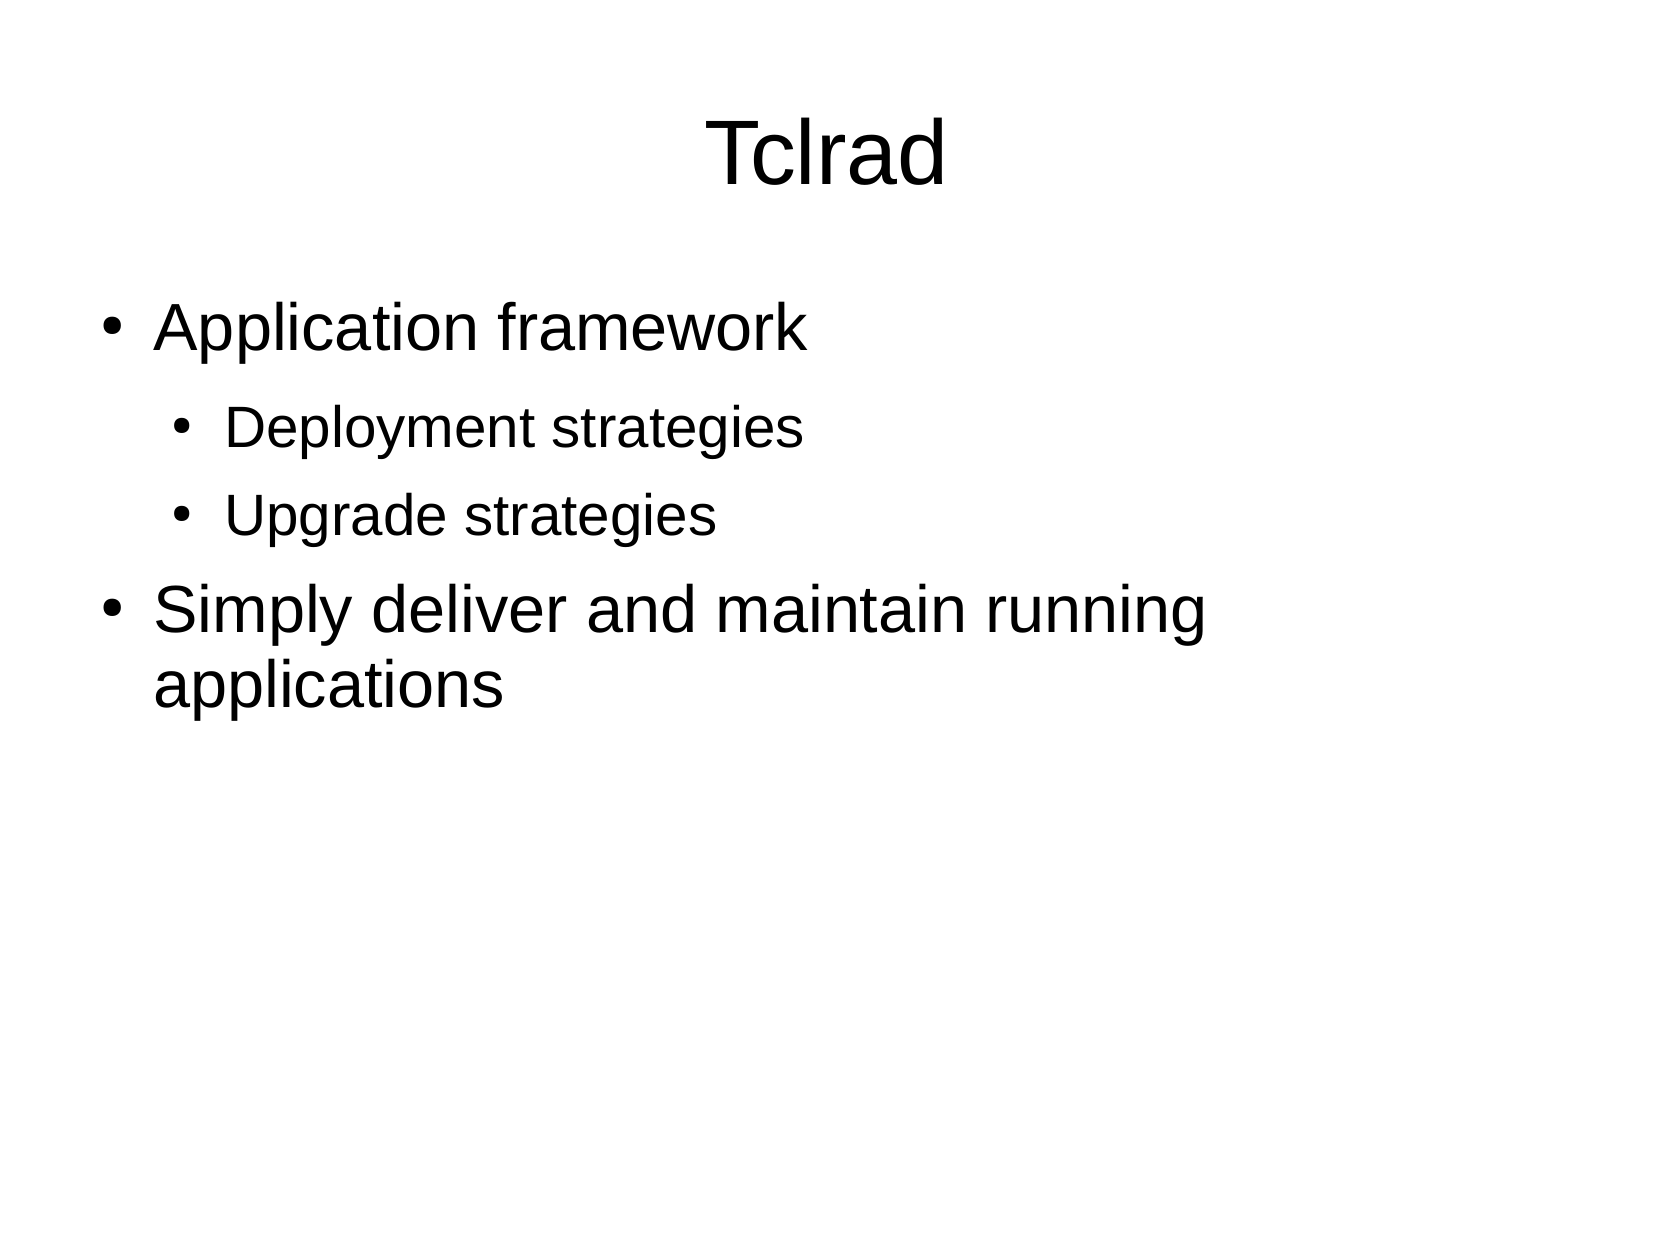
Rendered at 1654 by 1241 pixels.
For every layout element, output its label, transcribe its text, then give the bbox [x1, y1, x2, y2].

list Application framework Deployment strategies Upgrade strategies Simply deliver and maintain running applications [82, 290, 1571, 1094]
title Tclrad [82, 56, 1571, 250]
